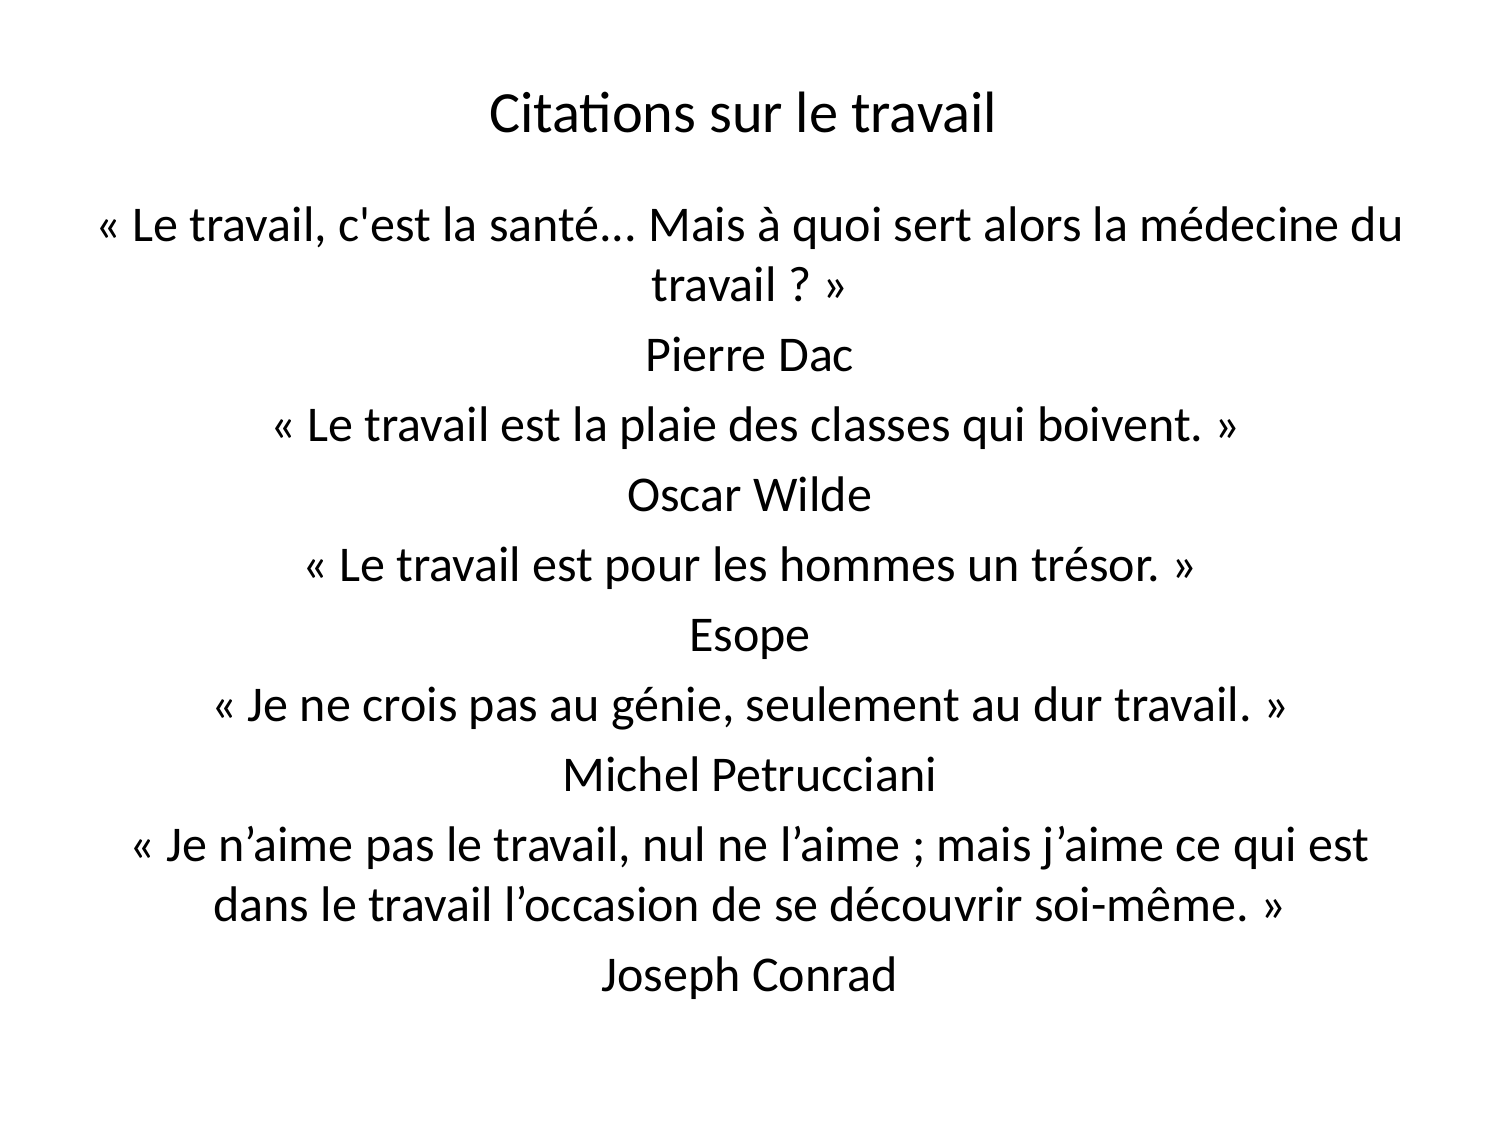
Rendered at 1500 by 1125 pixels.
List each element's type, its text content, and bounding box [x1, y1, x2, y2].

list « Le travail, c'est la santé... Mais à quoi sert alors la médecine du travail ? » Pierre Dac « Le travail est la plaie des classes qui boivent. » Oscar Wilde « Le travail est pour les hommes un trésor. » Esope « Je ne crois pas au génie, seulement au dur travail. » Michel Petrucciani « Je n’aime pas le travail, nul ne l’aime ; mais j’aime ce qui est dans le travail l’occasion de se découvrir soi-même. » Joseph Conrad [75, 184, 1425, 1083]
title Citations sur le travail [75, 45, 1425, 173]
